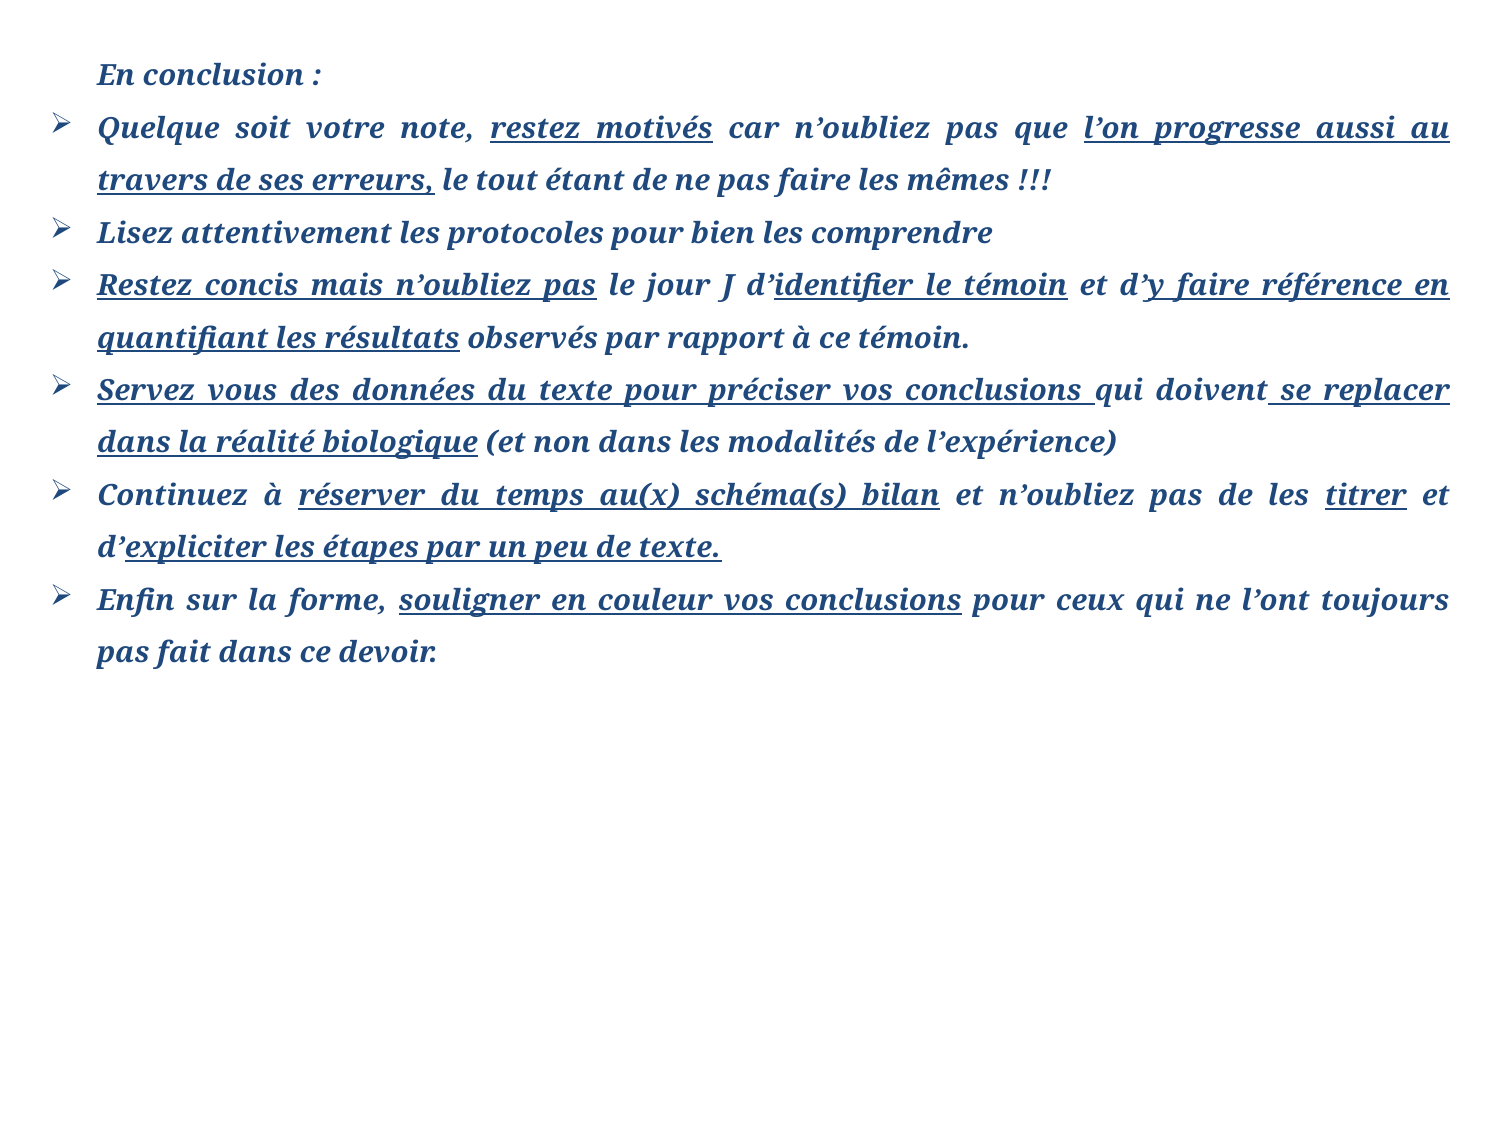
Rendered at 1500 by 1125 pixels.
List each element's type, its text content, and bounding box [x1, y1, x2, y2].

text_box En conclusion : Quelque soit votre note, restez motivés car n’oubliez pas que l’on progresse aussi au travers de ses erreurs, le tout étant de ne pas faire les mêmes !!! Lisez attentivement les protocoles pour bien les comprendre Restez concis mais n’oubliez pas le jour J d’identifier le témoin et d’y faire référence en quantifiant les résultats observés par rapport à ce témoin. Servez vous des données du texte pour préciser vos conclusions qui doivent se replacer dans la réalité biologique (et non dans les modalités de l’expérience) Continuez à réserver du temps au(x) schéma(s) bilan et n’oubliez pas de les titrer et d’expliciter les étapes par un peu de texte. Enfin sur la forme, souligner en couleur vos conclusions pour ceux qui ne l’ont toujours pas fait dans ce devoir. [35, 31, 1465, 886]
